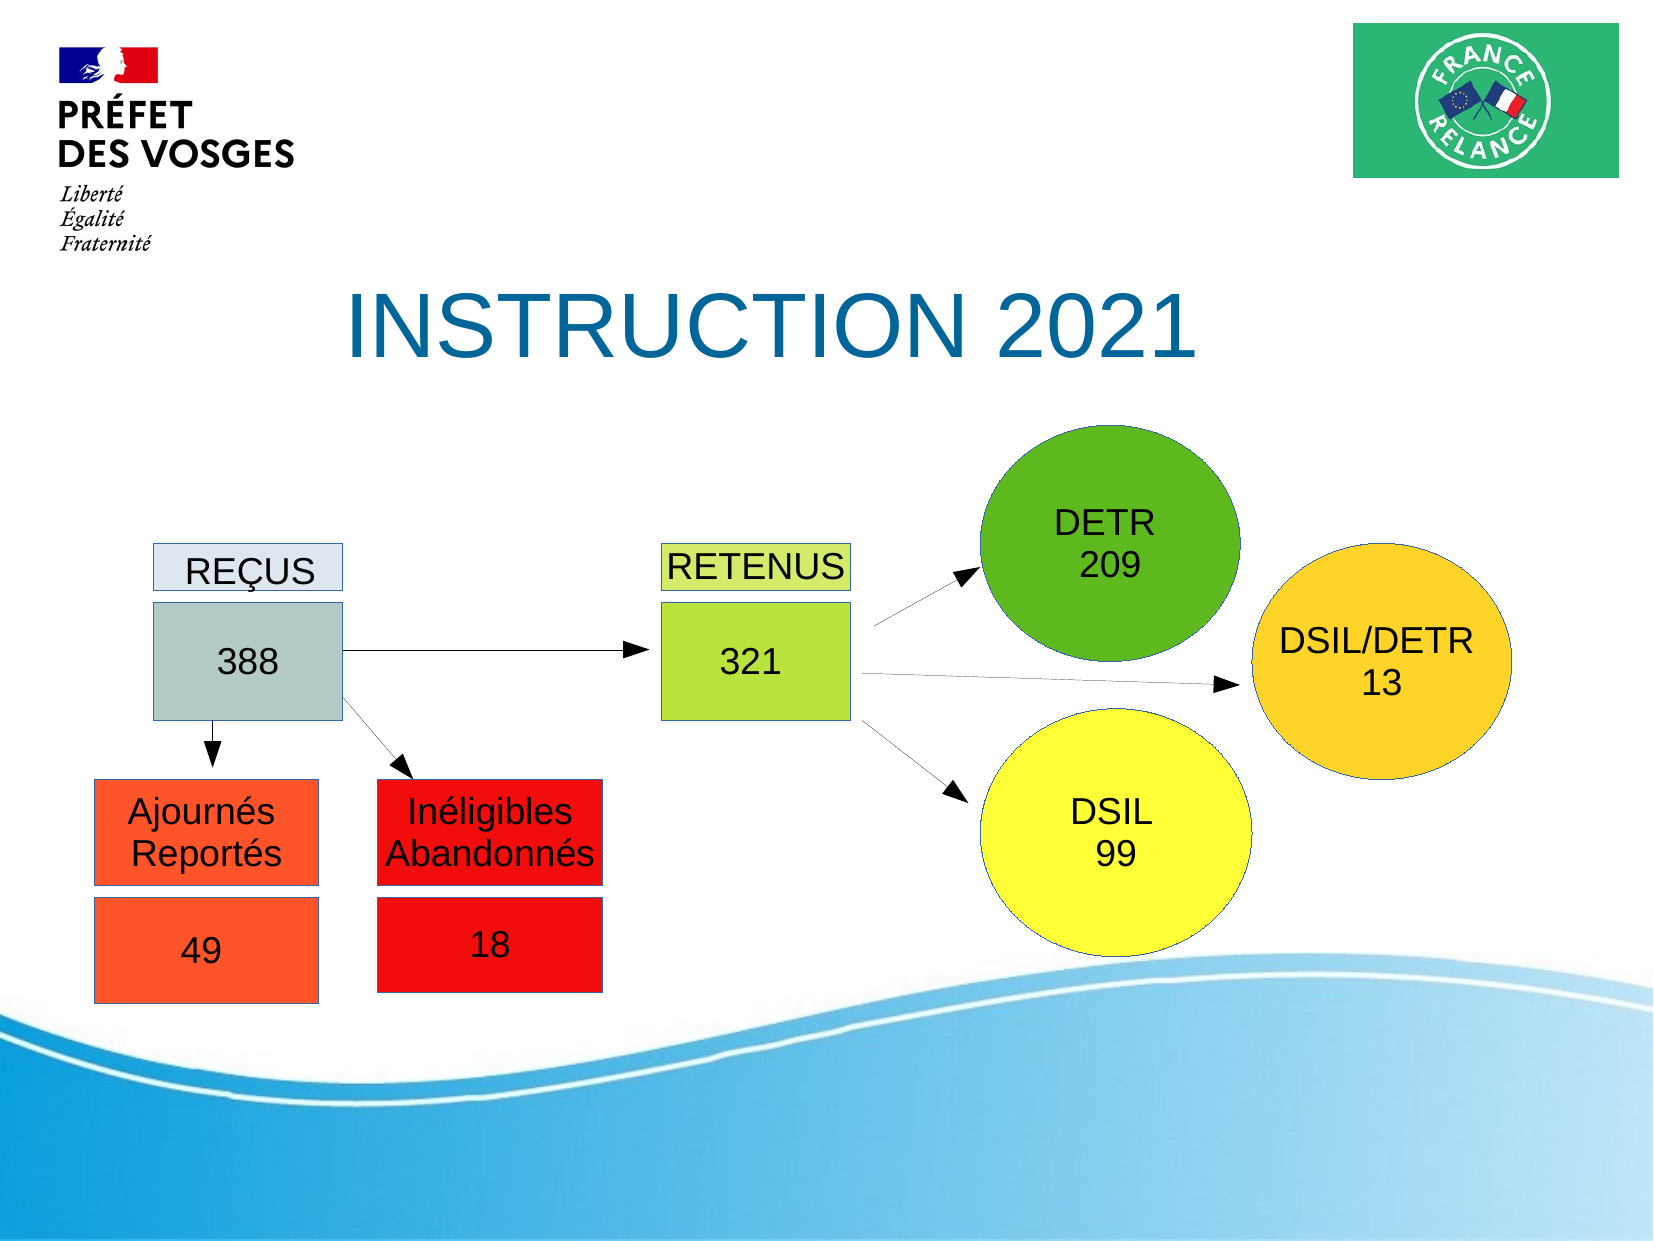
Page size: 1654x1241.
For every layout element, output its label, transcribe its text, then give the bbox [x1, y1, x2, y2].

text_box Ajournés Reportés [94, 779, 319, 886]
picture [23, 11, 329, 286]
text_box 49 [94, 897, 319, 1004]
text_box DSIL 99 [980, 708, 1253, 957]
text_box RETENUS [661, 543, 851, 591]
title INSTRUCTION 2021 [47, 70, 1536, 482]
text_box Inéligibles Abandonnés [377, 779, 603, 886]
text_box REÇUS [170, 543, 331, 601]
text_box 388 [153, 602, 343, 721]
text_box 321 [661, 602, 851, 721]
picture [0, 952, 1654, 1241]
text_box [331, 543, 343, 591]
text_box 18 [377, 897, 603, 993]
picture [1353, 23, 1619, 178]
text_box [153, 543, 170, 591]
text_box DSIL/DETR 13 [1251, 543, 1512, 780]
text_box DETR 209 [980, 482, 1241, 662]
